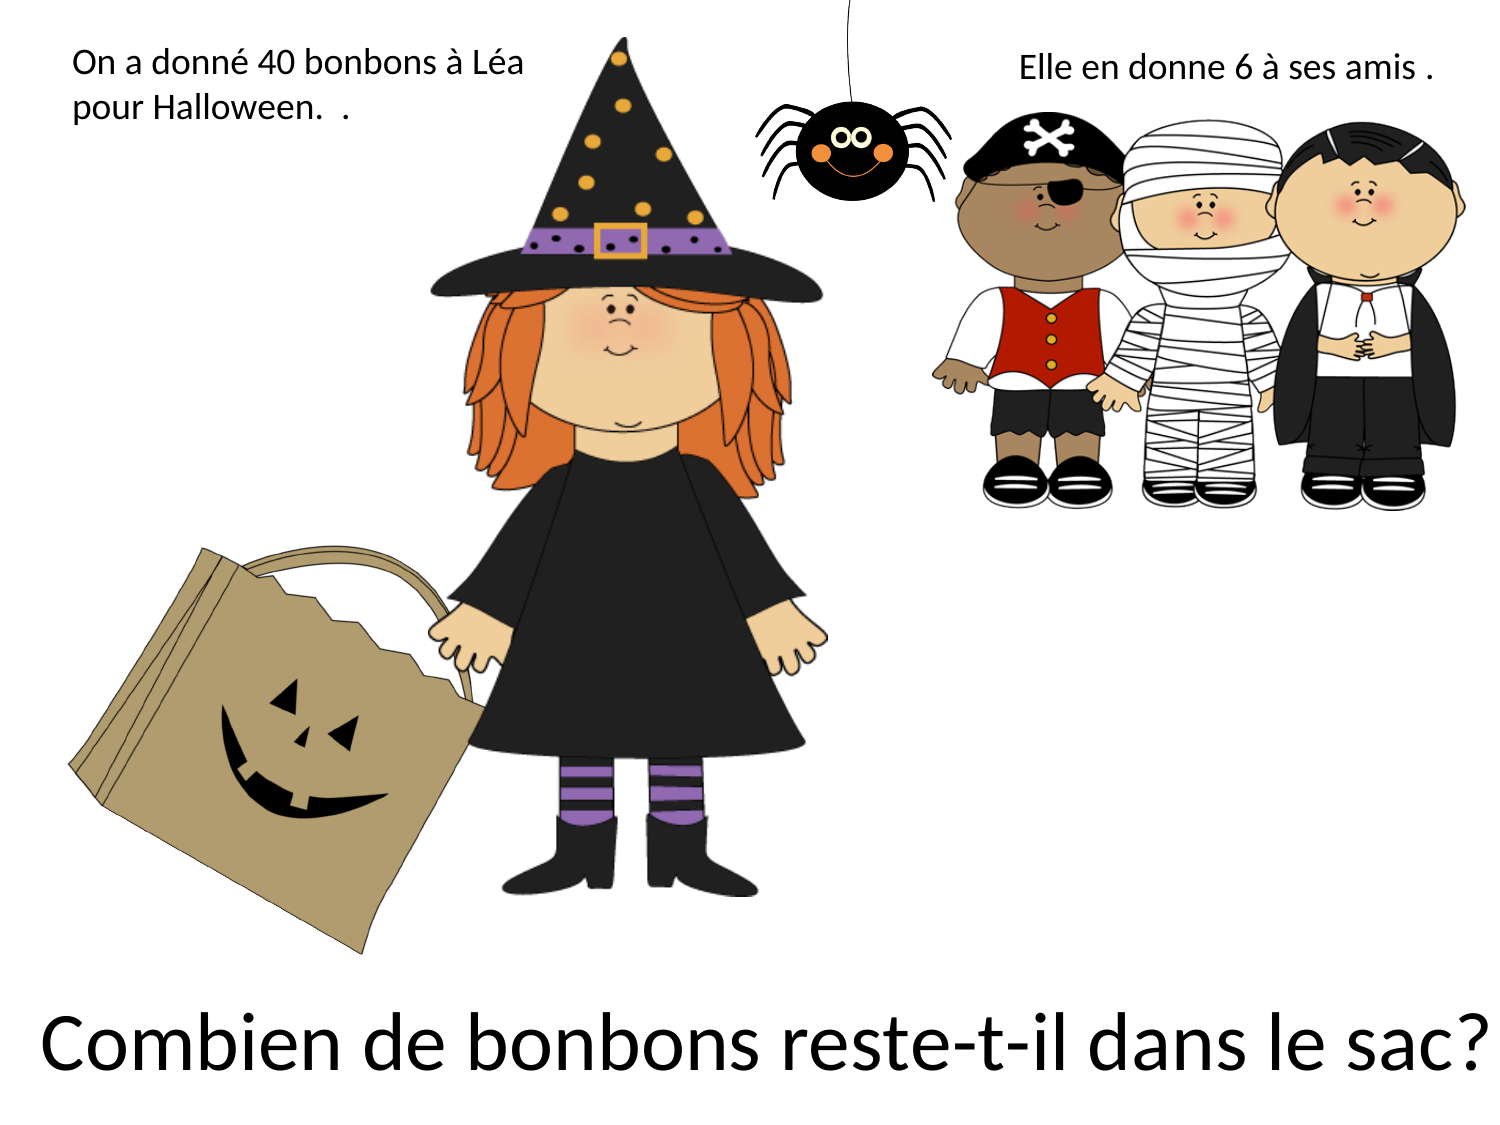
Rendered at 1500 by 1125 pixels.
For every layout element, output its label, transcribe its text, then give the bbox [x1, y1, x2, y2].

text_box Combien de bonbons reste-t-il dans le sac? [26, 979, 1500, 1094]
picture [57, 0, 1466, 955]
text_box On a donné 40 bonbons à Léa pour Halloween. . [57, 29, 540, 135]
text_box Elle en donne 6 à ses amis . [1004, 35, 1450, 95]
